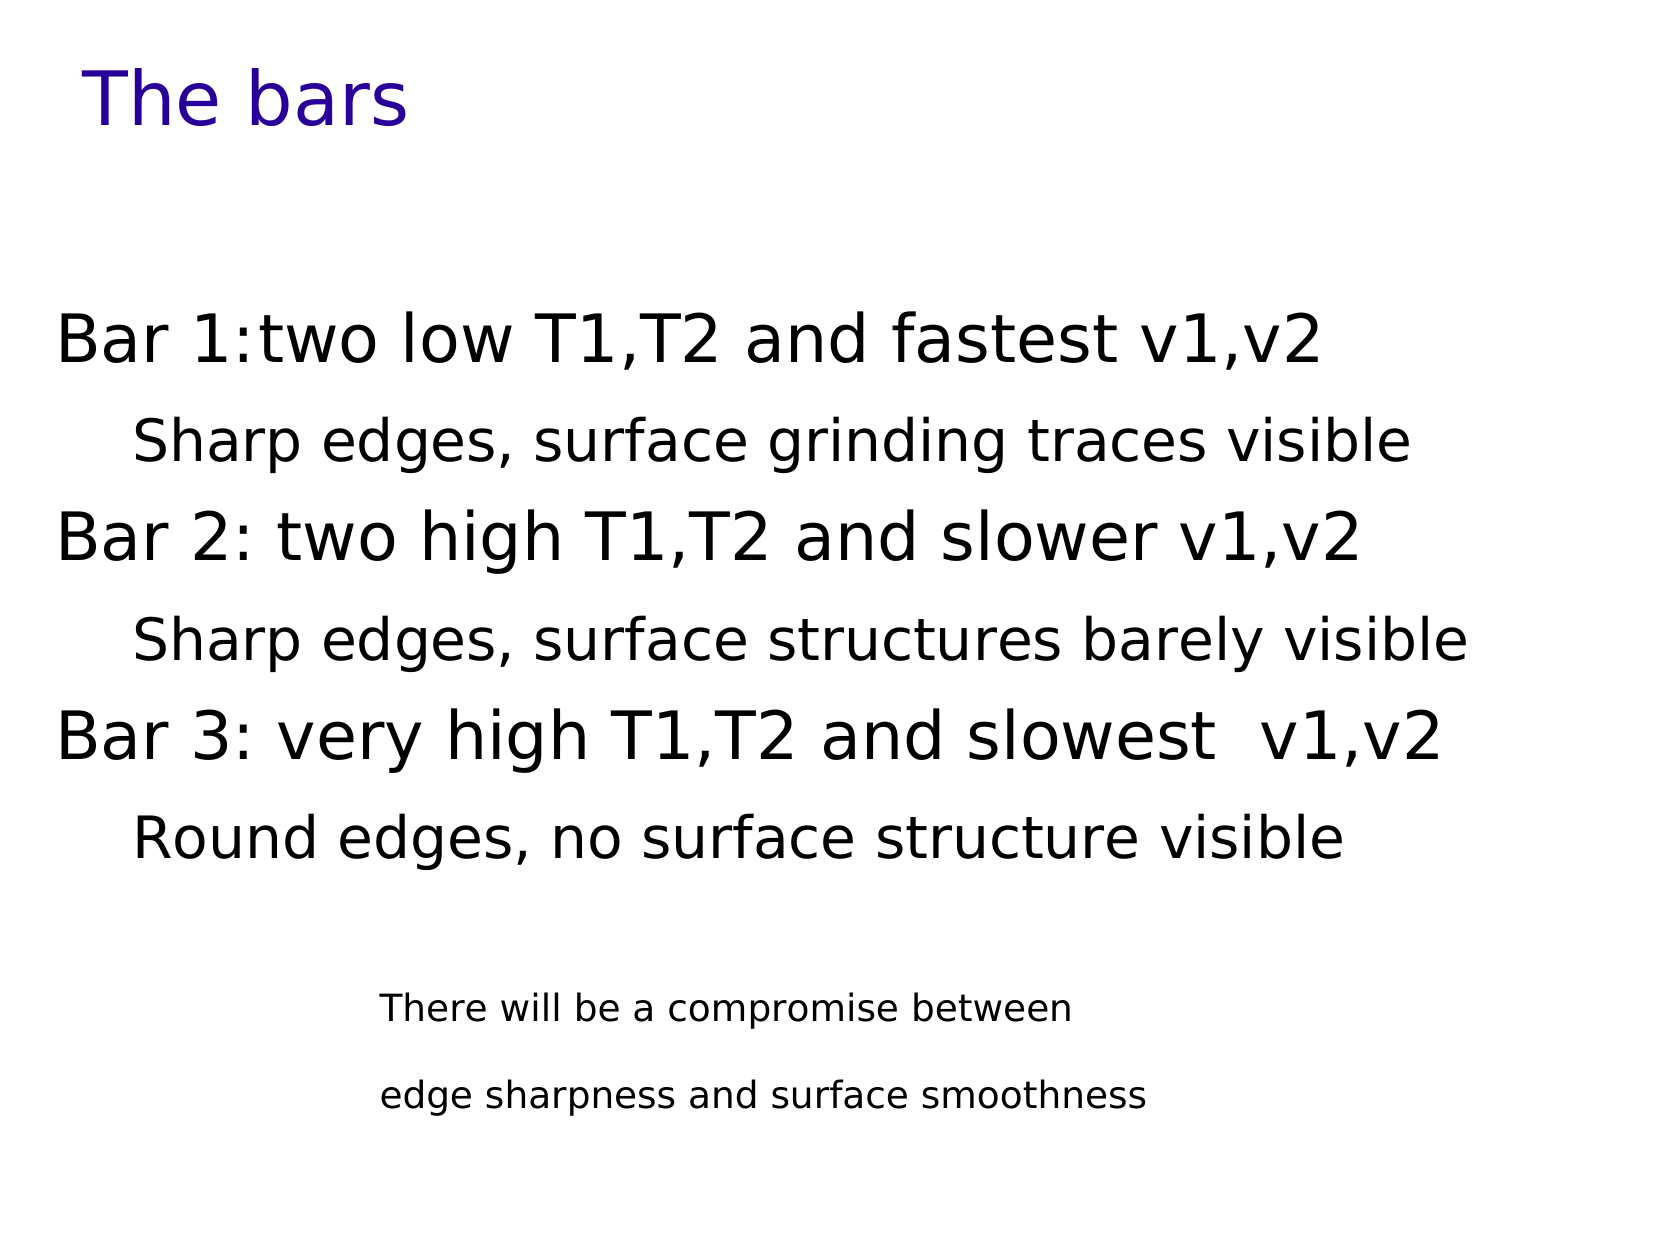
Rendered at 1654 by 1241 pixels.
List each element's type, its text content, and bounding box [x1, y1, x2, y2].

title The bars [82, 49, 1571, 151]
text_box There will be a compromise between edge sharpness and surface smoothness [364, 979, 1163, 1126]
list Bar 1: two low T1,T2 and fastest v1,v2 Sharp edges, surface grinding traces visible Bar 2: two high T1,T2 and slower v1,v2 Sharp edges, surface structures barely visible Bar 3: very high T1,T2 and slowest v1,v2 Round edges, no surface structure visible [37, 300, 1613, 976]
